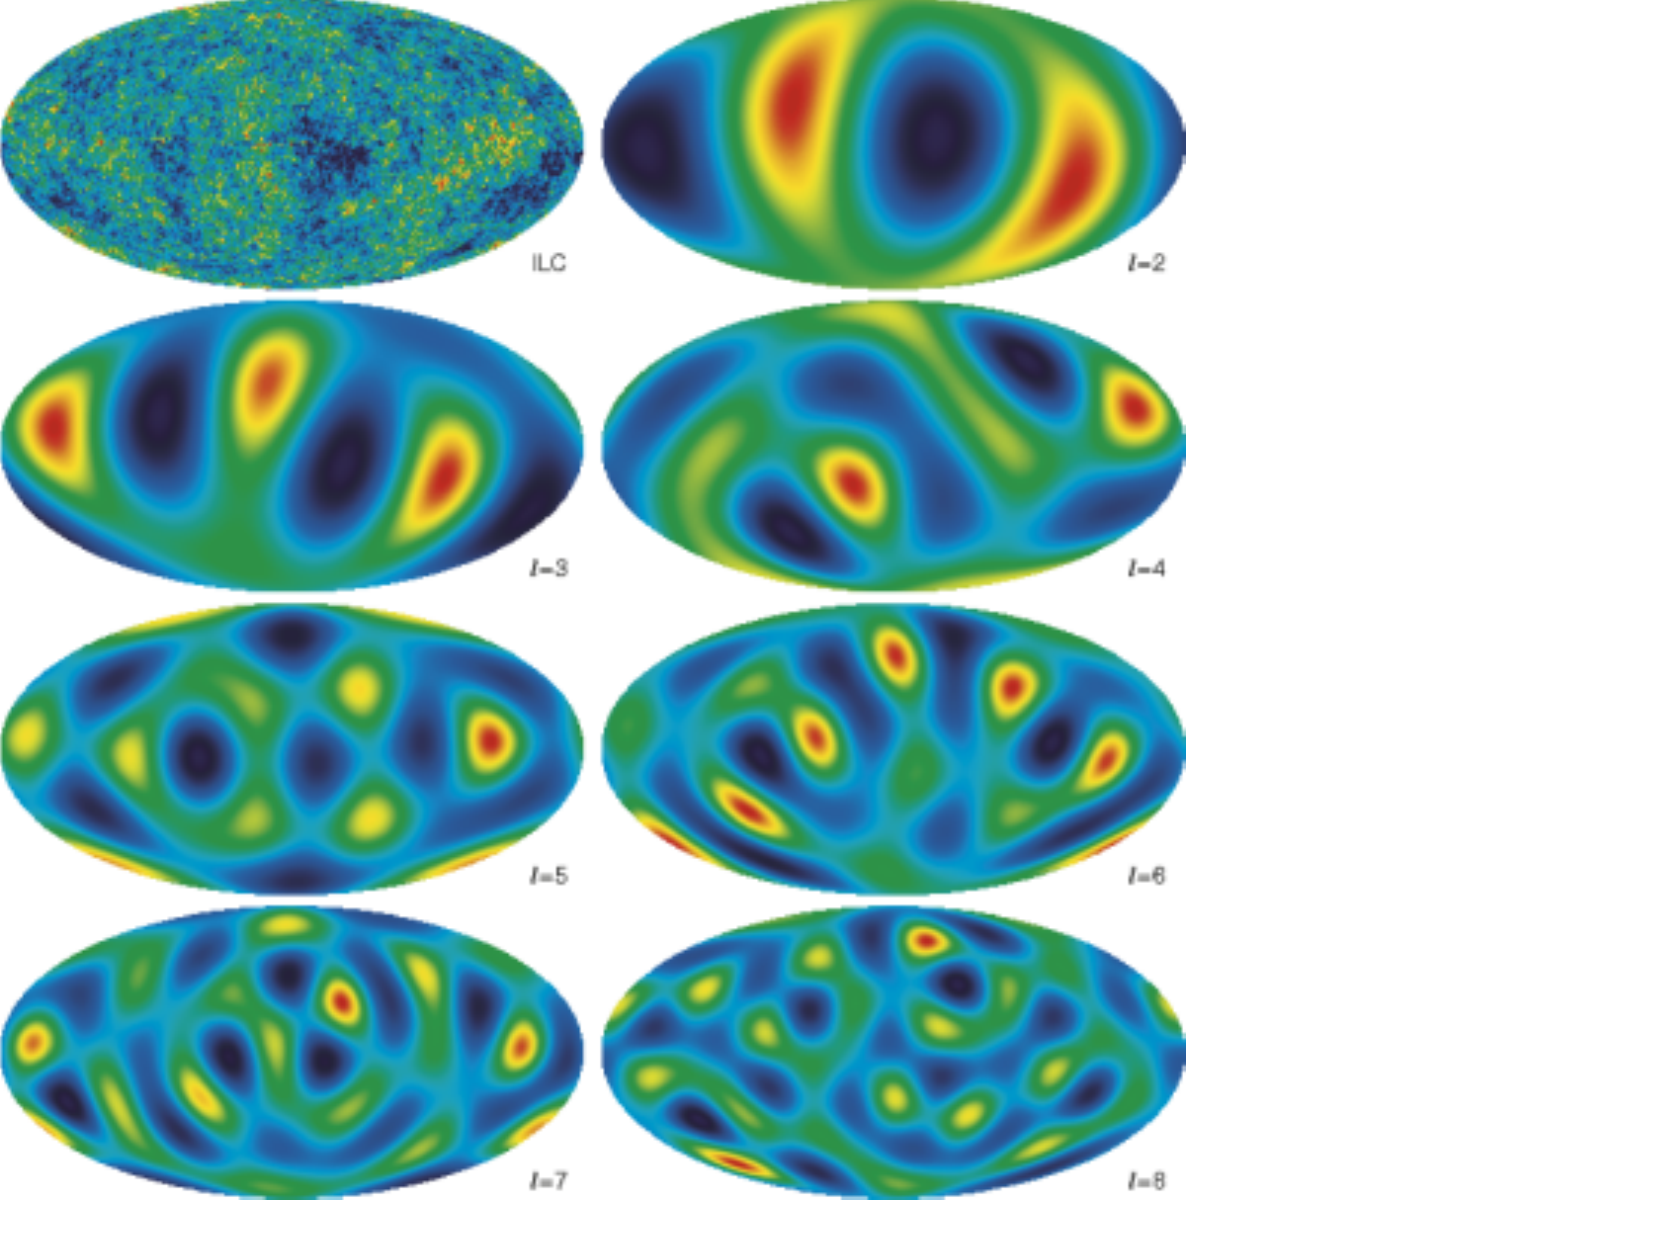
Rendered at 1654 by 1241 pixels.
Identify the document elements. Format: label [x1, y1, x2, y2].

picture [0, 0, 1186, 1201]
